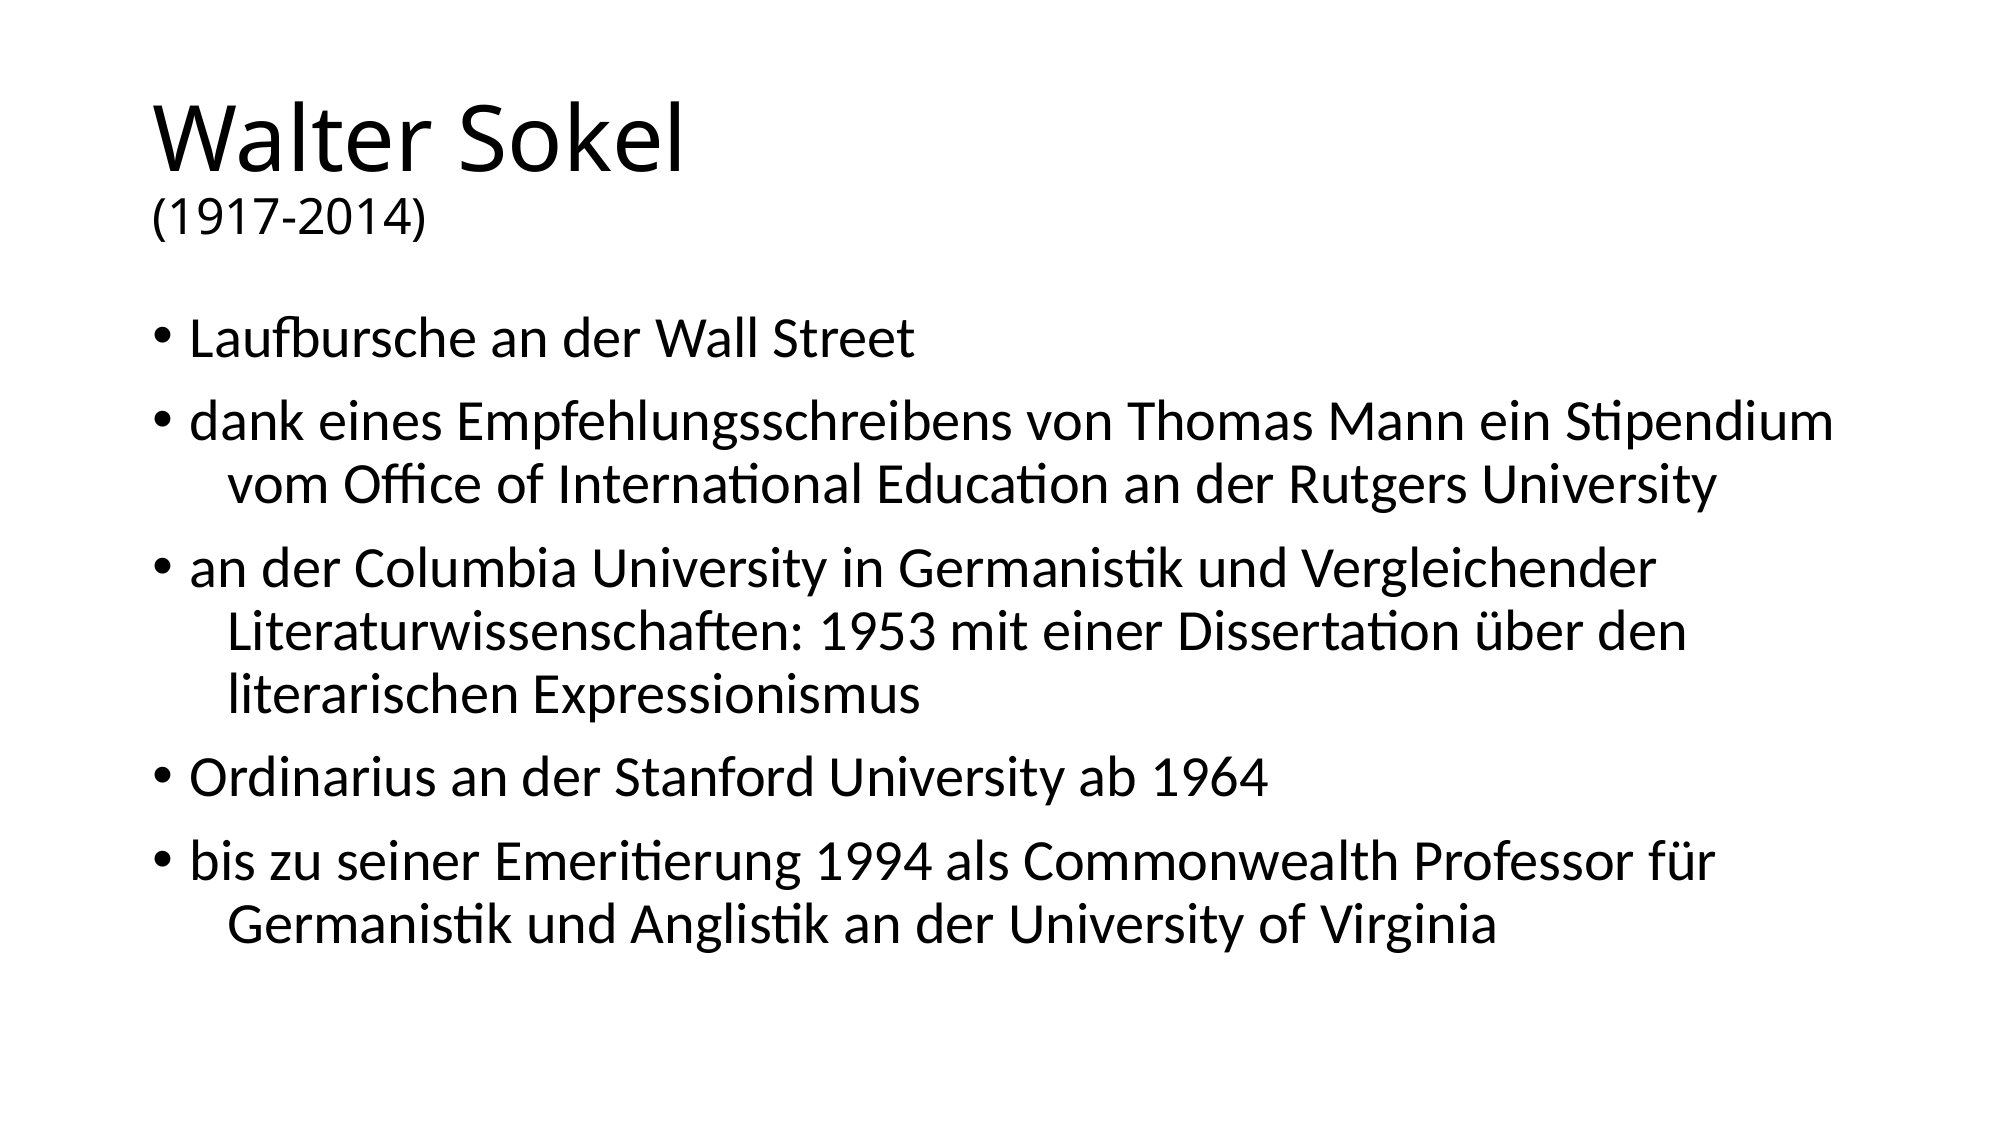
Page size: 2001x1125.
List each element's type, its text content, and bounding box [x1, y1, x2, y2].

title Walter Sokel (1917-2014) [137, 59, 1863, 278]
list Laufbursche an der Wall Street dank eines Empfehlungsschreibens von Thomas Mann ein Stipendium vom Office of International Education an der Rutgers University an der Columbia University in Germanistik und Vergleichender Literaturwissenschaften: 1953 mit einer Dissertation über den literarischen Expressionismus Ordinarius an der Stanford University ab 1964 bis zu seiner Emeritierung 1994 als Commonwealth Professor für Germanistik und Anglistik an der University of Virginia [137, 299, 1863, 1014]
